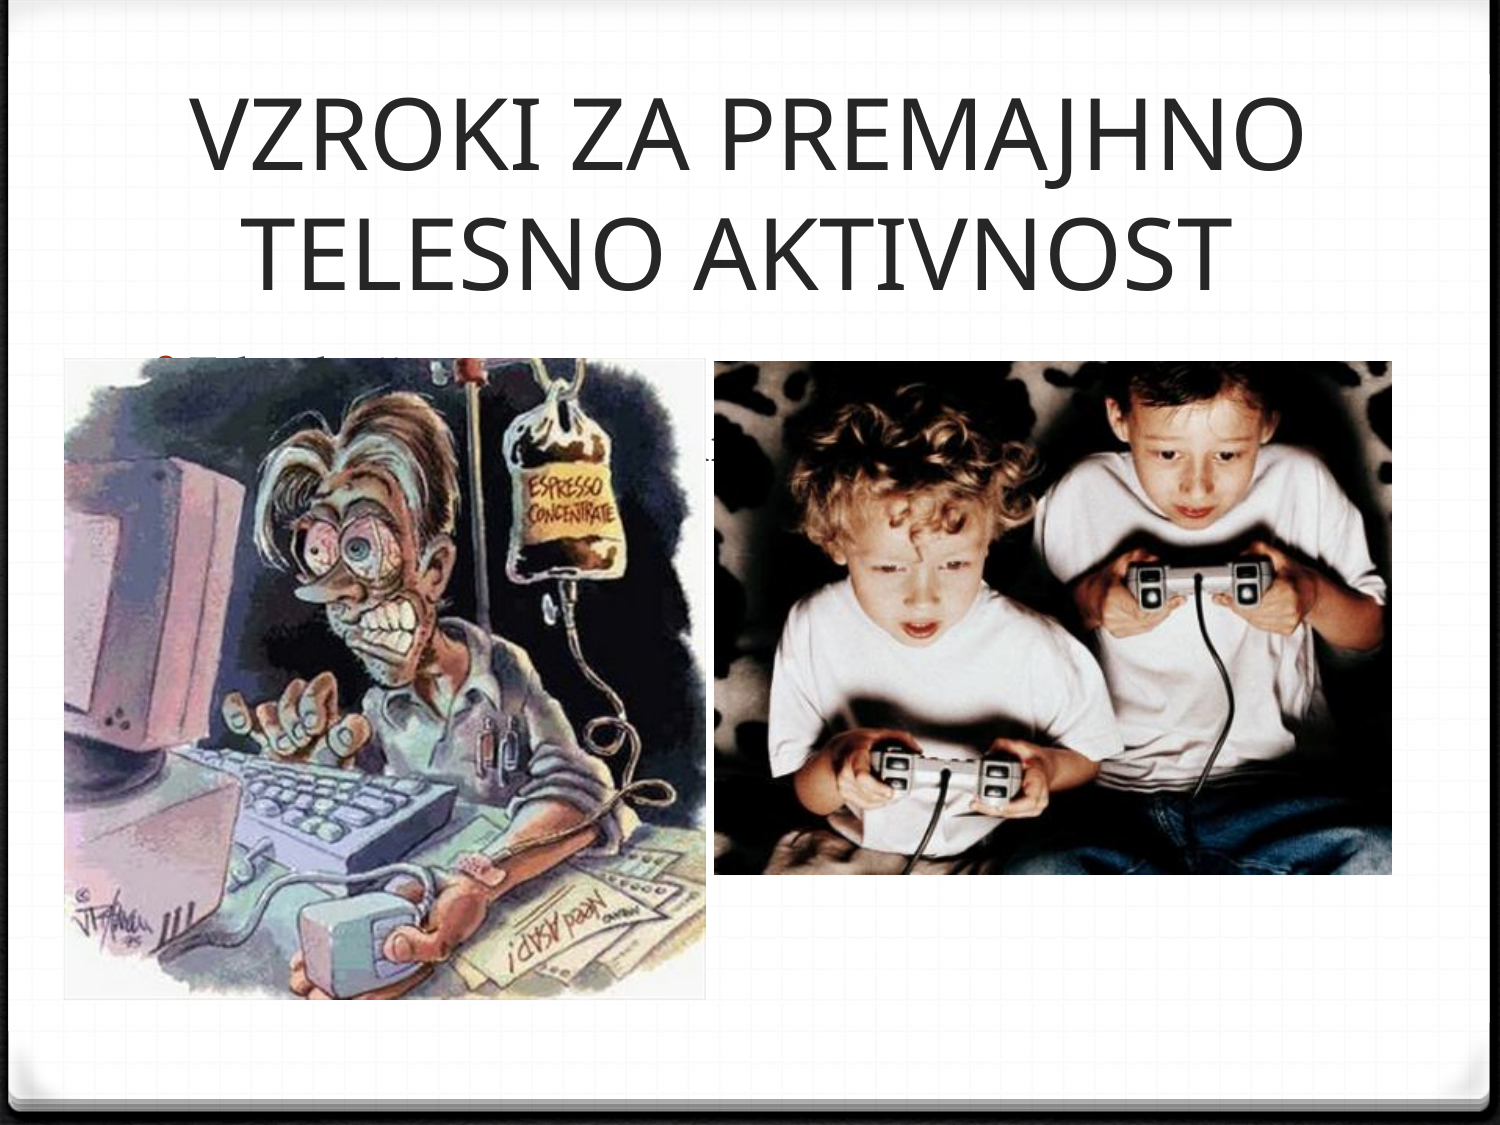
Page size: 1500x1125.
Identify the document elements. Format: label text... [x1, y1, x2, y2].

list Tehnologija, Drugačne življenjske vrednote, Nezanimanje, Stres. [137, 334, 1363, 983]
title VZROKI ZA PREMAJHNO TELESNO AKTIVNOST [90, 71, 1410, 309]
picture [0, 0, 1500, 1125]
